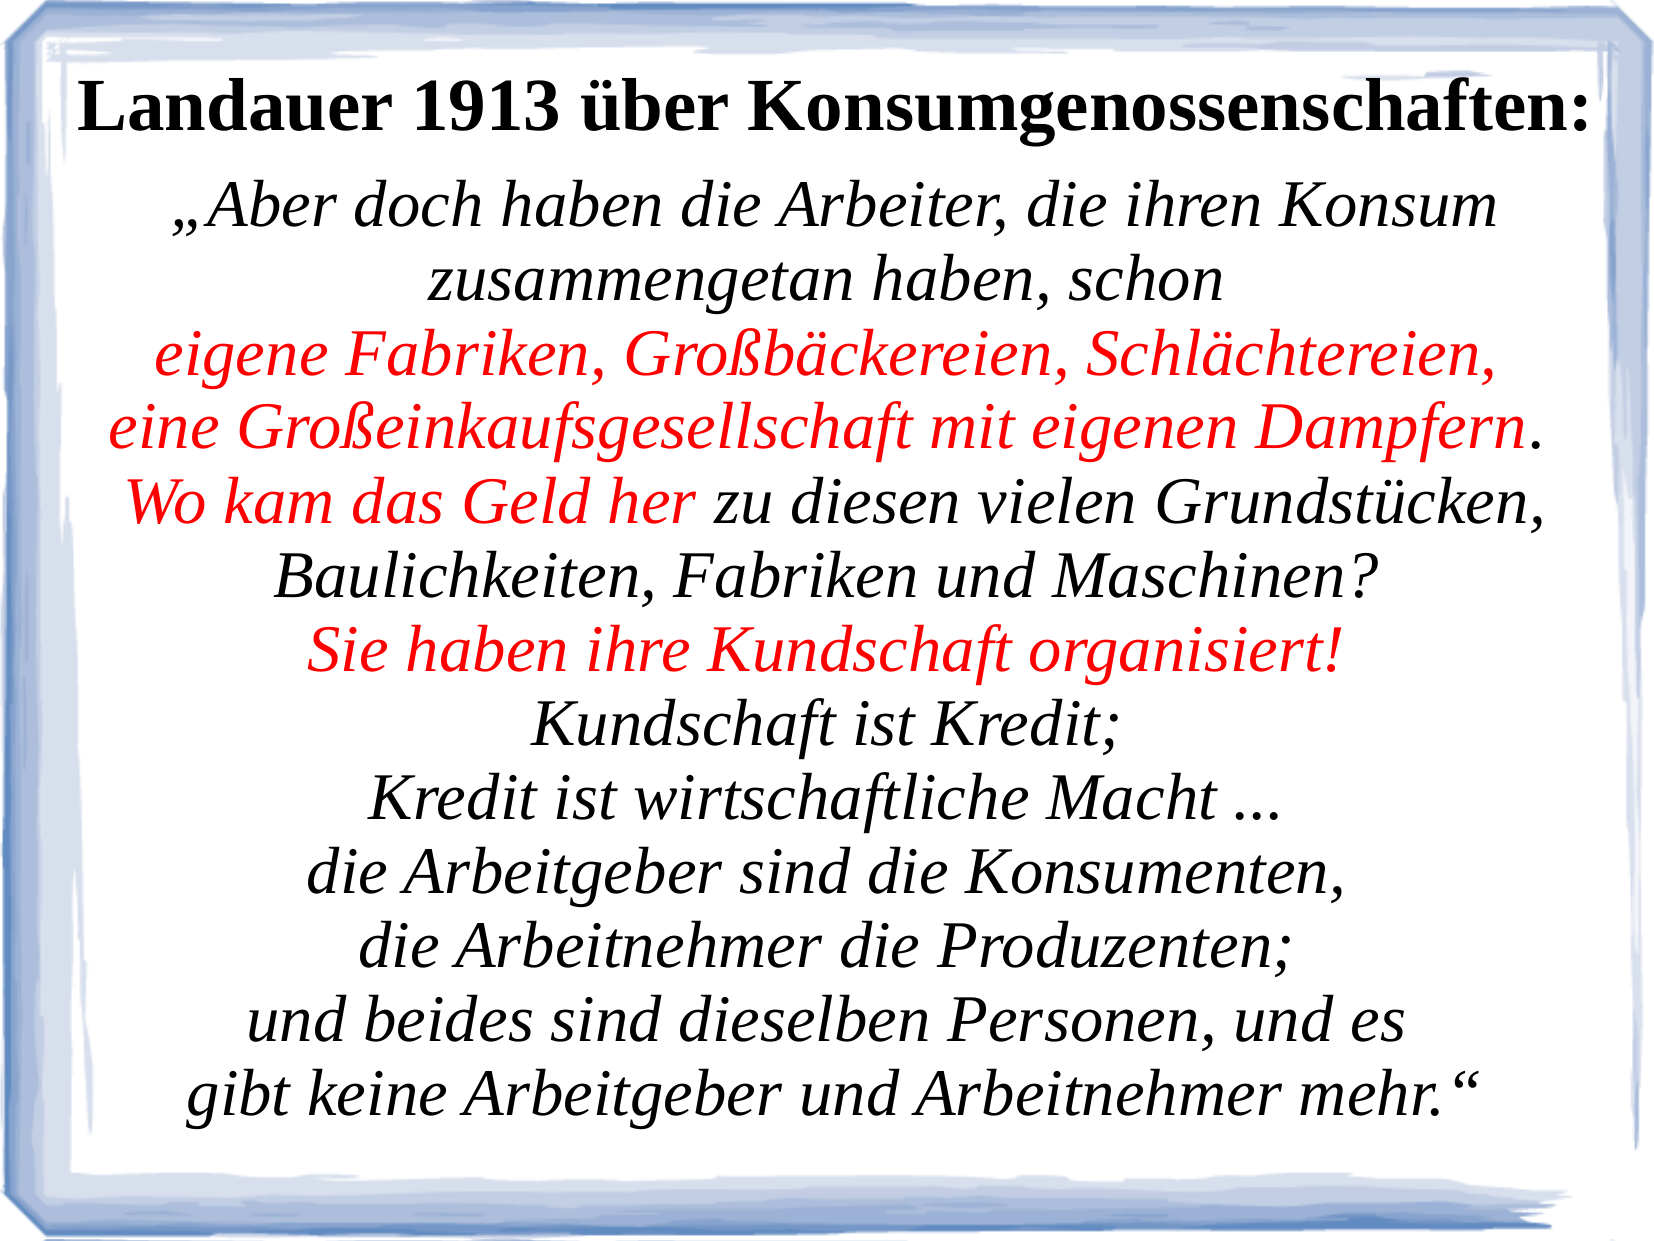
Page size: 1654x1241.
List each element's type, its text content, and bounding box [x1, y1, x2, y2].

text_box Landauer 1913 über Konsumgenossenschaften: „Aber doch haben die Arbeiter, die ihren Konsum zusammengetan haben, schon eigene Fabriken, Großbäckereien, Schlächtereien, eine Großeinkaufsgesellschaft mit eigenen Dampfern. Wo kam das Geld her zu diesen vielen Grundstücken, Baulichkeiten, Fabriken und Maschinen? Sie haben ihre Kundschaft organisiert! Kundschaft ist Kredit; Kredit ist wirtschaftliche Macht ... die Arbeitgeber sind die Konsumenten, die Arbeitnehmer die Produzenten; und beides sind dieselben Personen, und es gibt keine Arbeitgeber und Arbeitnehmer mehr.“ [59, 56, 1613, 1138]
picture [0, 0, 1654, 1241]
